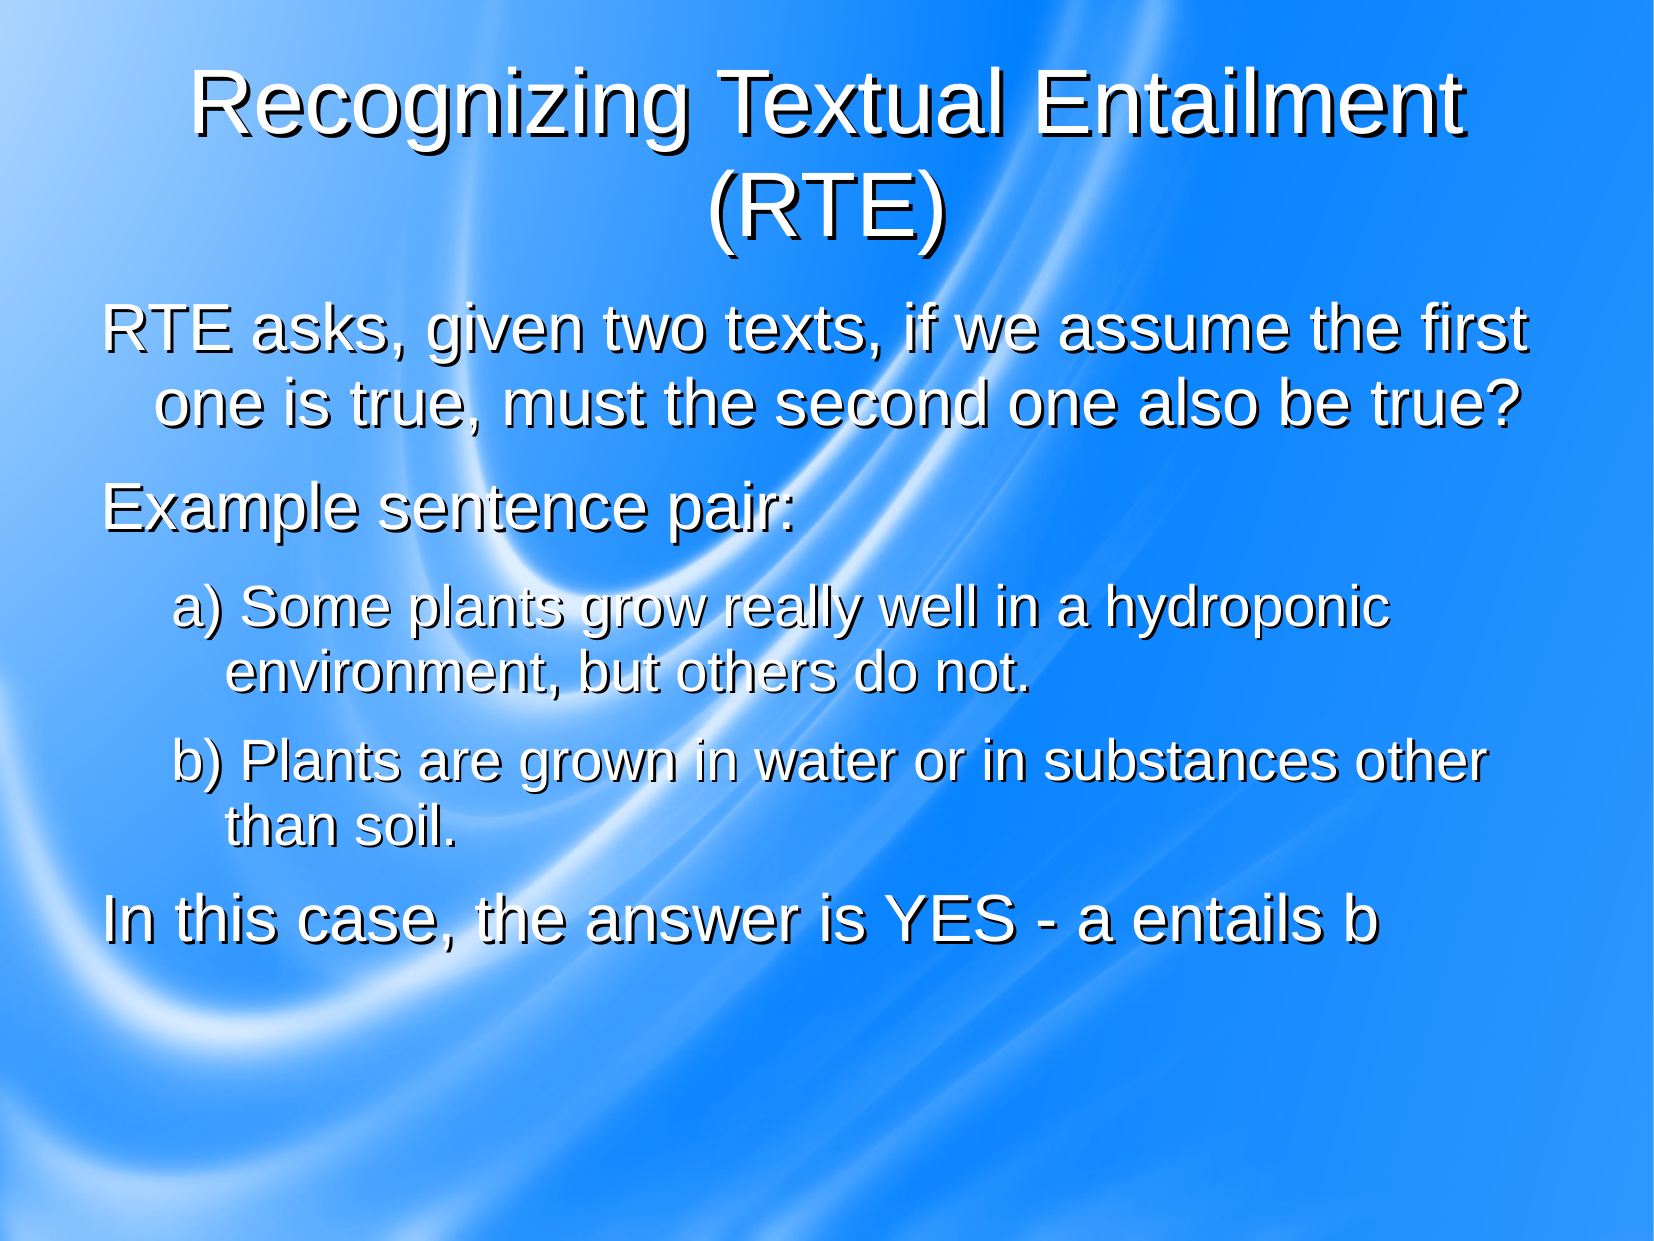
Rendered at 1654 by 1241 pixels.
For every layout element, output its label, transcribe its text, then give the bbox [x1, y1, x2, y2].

list RTE asks, given two texts, if we assume the first one is true, must the second one also be true? Example sentence pair: a) Some plants grow really well in a hydroponic environment, but others do not. b) Plants are grown in water or in substances other than soil. In this case, the answer is YES - a entails b [82, 290, 1571, 1094]
title Recognizing Textual Entailment (RTE) [82, 50, 1571, 256]
picture [0, 0, 1654, 1241]
